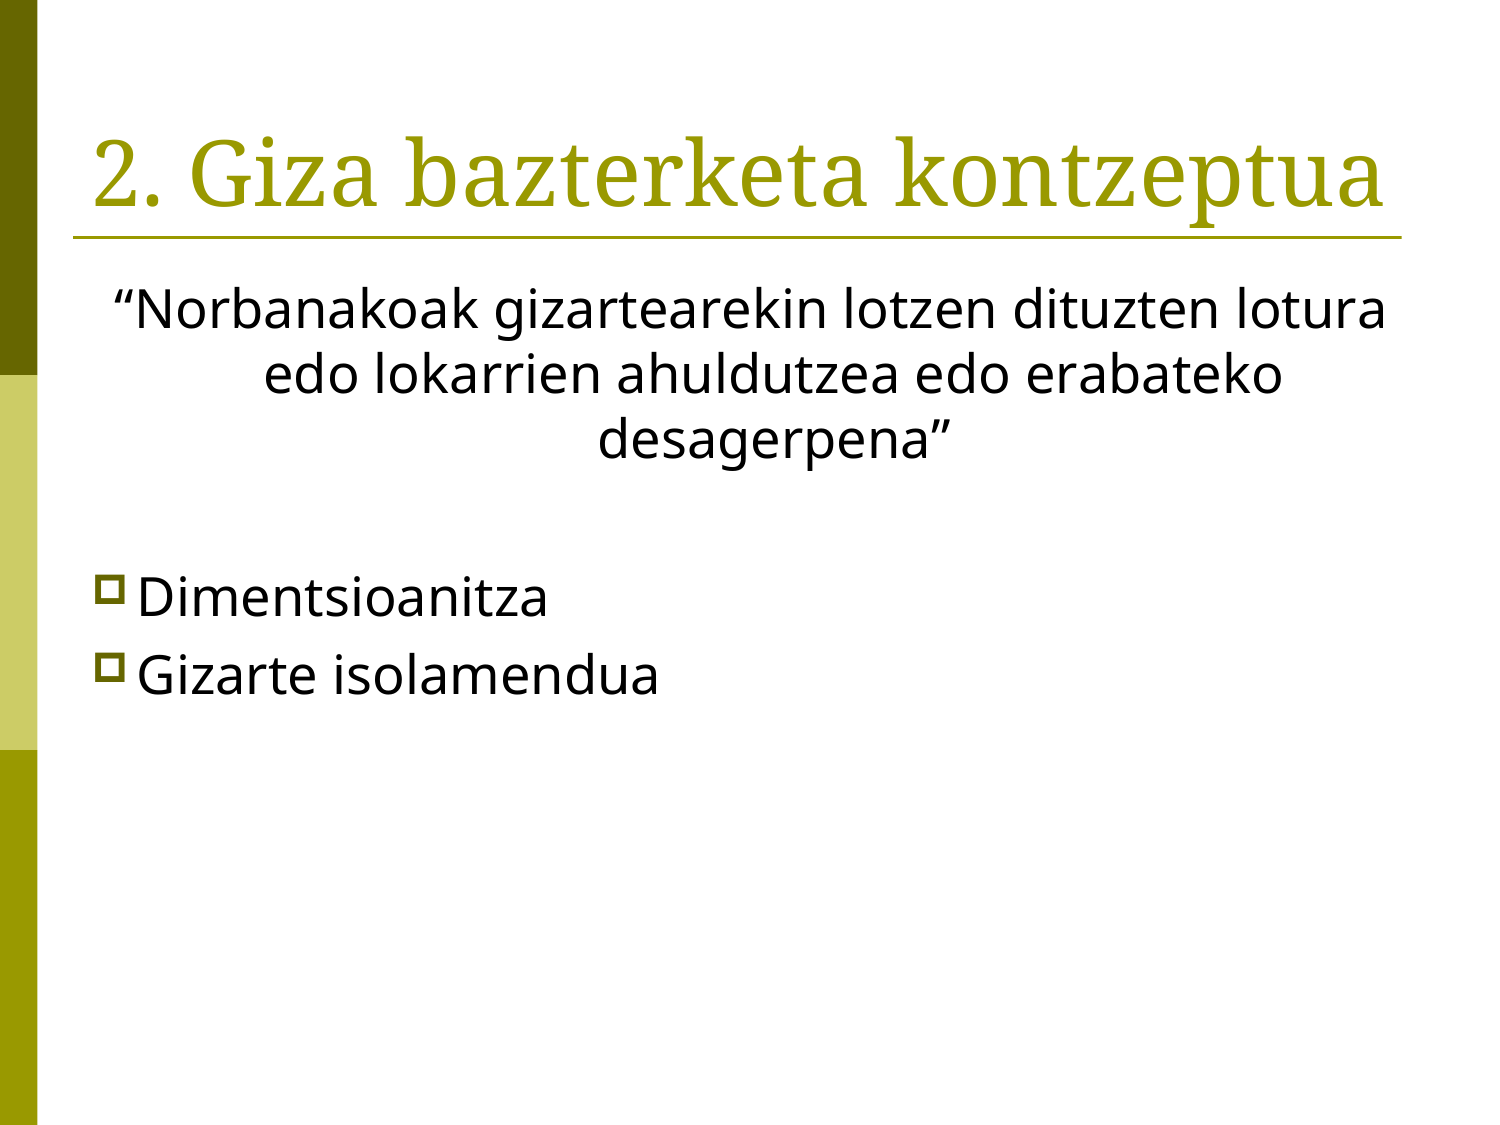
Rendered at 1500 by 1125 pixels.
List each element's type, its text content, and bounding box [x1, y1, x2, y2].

title 2. Giza bazterketa kontzeptua [75, 45, 1426, 233]
list “Norbanakoak gizartearekin lotzen dituzten lotura edo lokarrien ahuldutzea edo erabateko desagerpena” Dimentsioanitza Gizarte isolamendua [76, 267, 1427, 1078]
